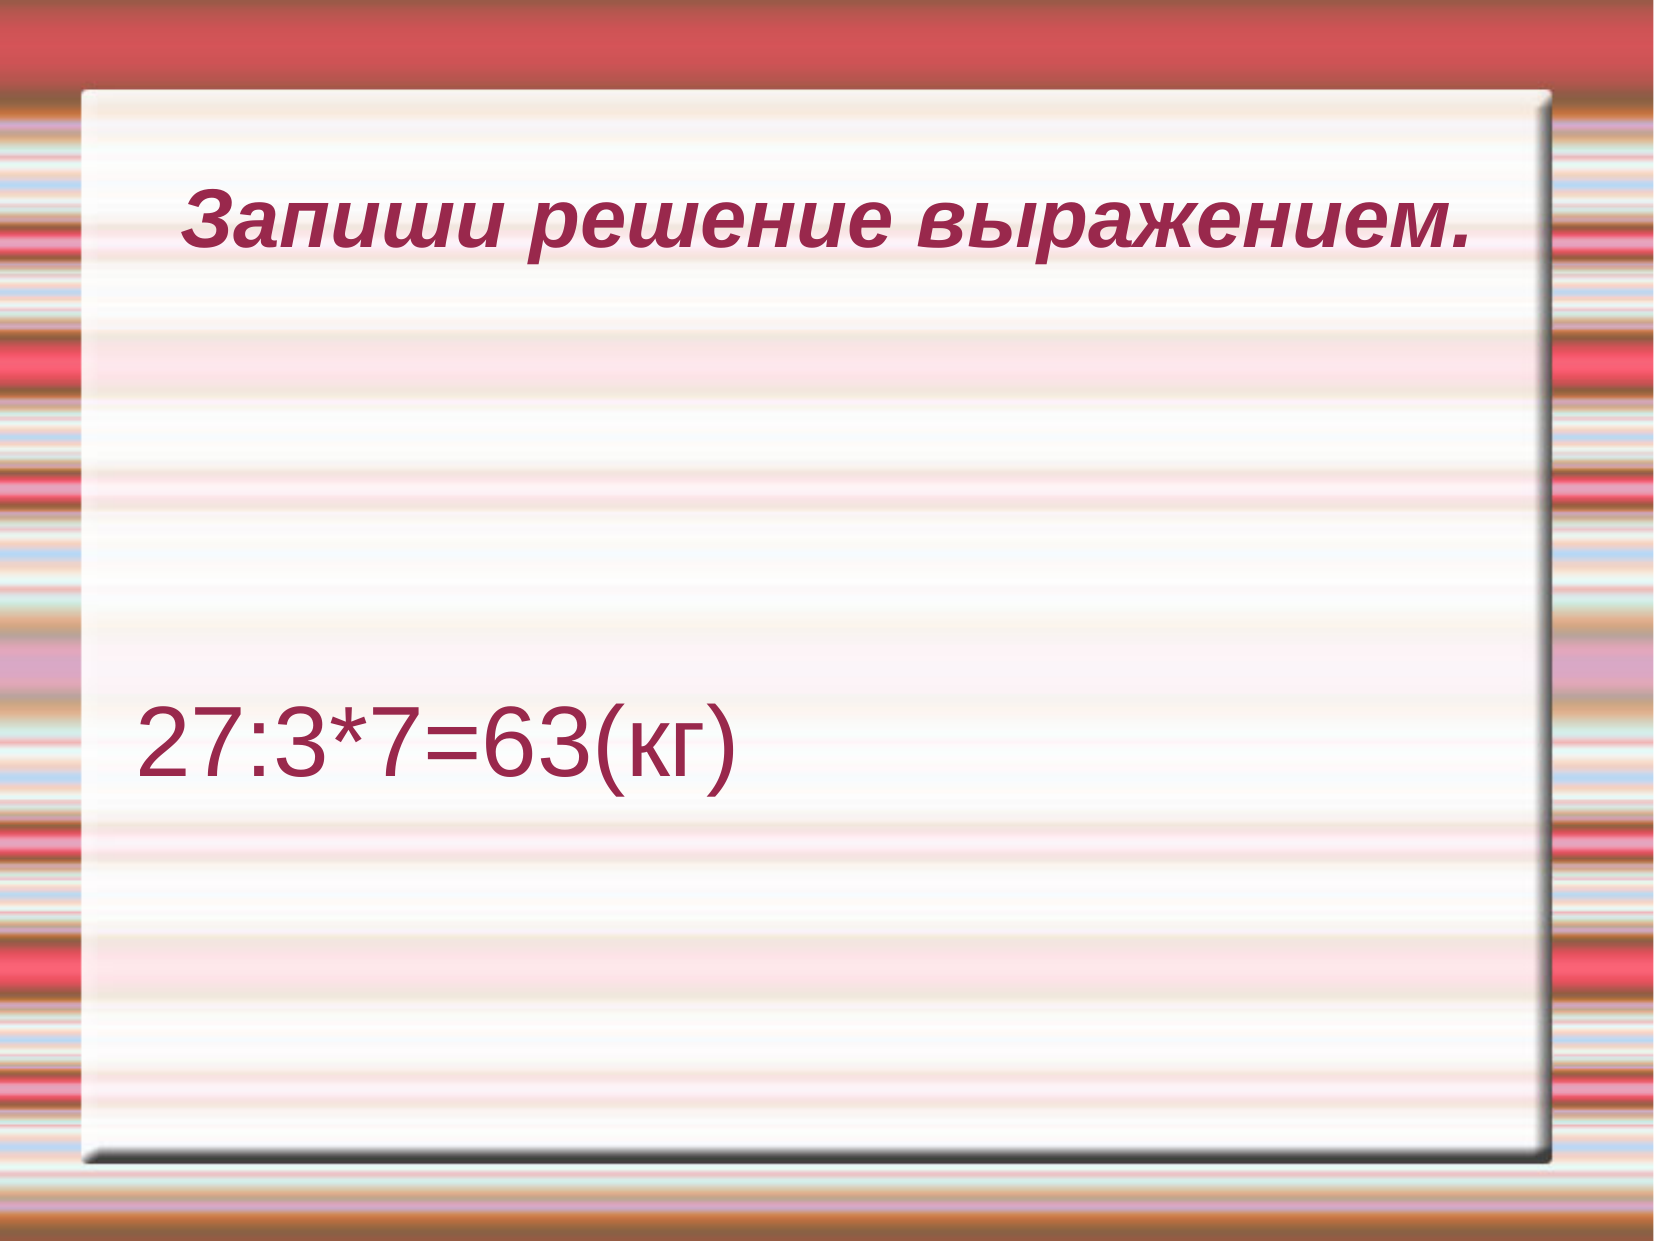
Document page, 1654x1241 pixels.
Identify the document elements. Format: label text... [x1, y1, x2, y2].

subtitle 27:3*7=63(кг) [134, 350, 1516, 1133]
title Запиши решение выражением. [121, 114, 1534, 322]
picture [0, 0, 1654, 1241]
